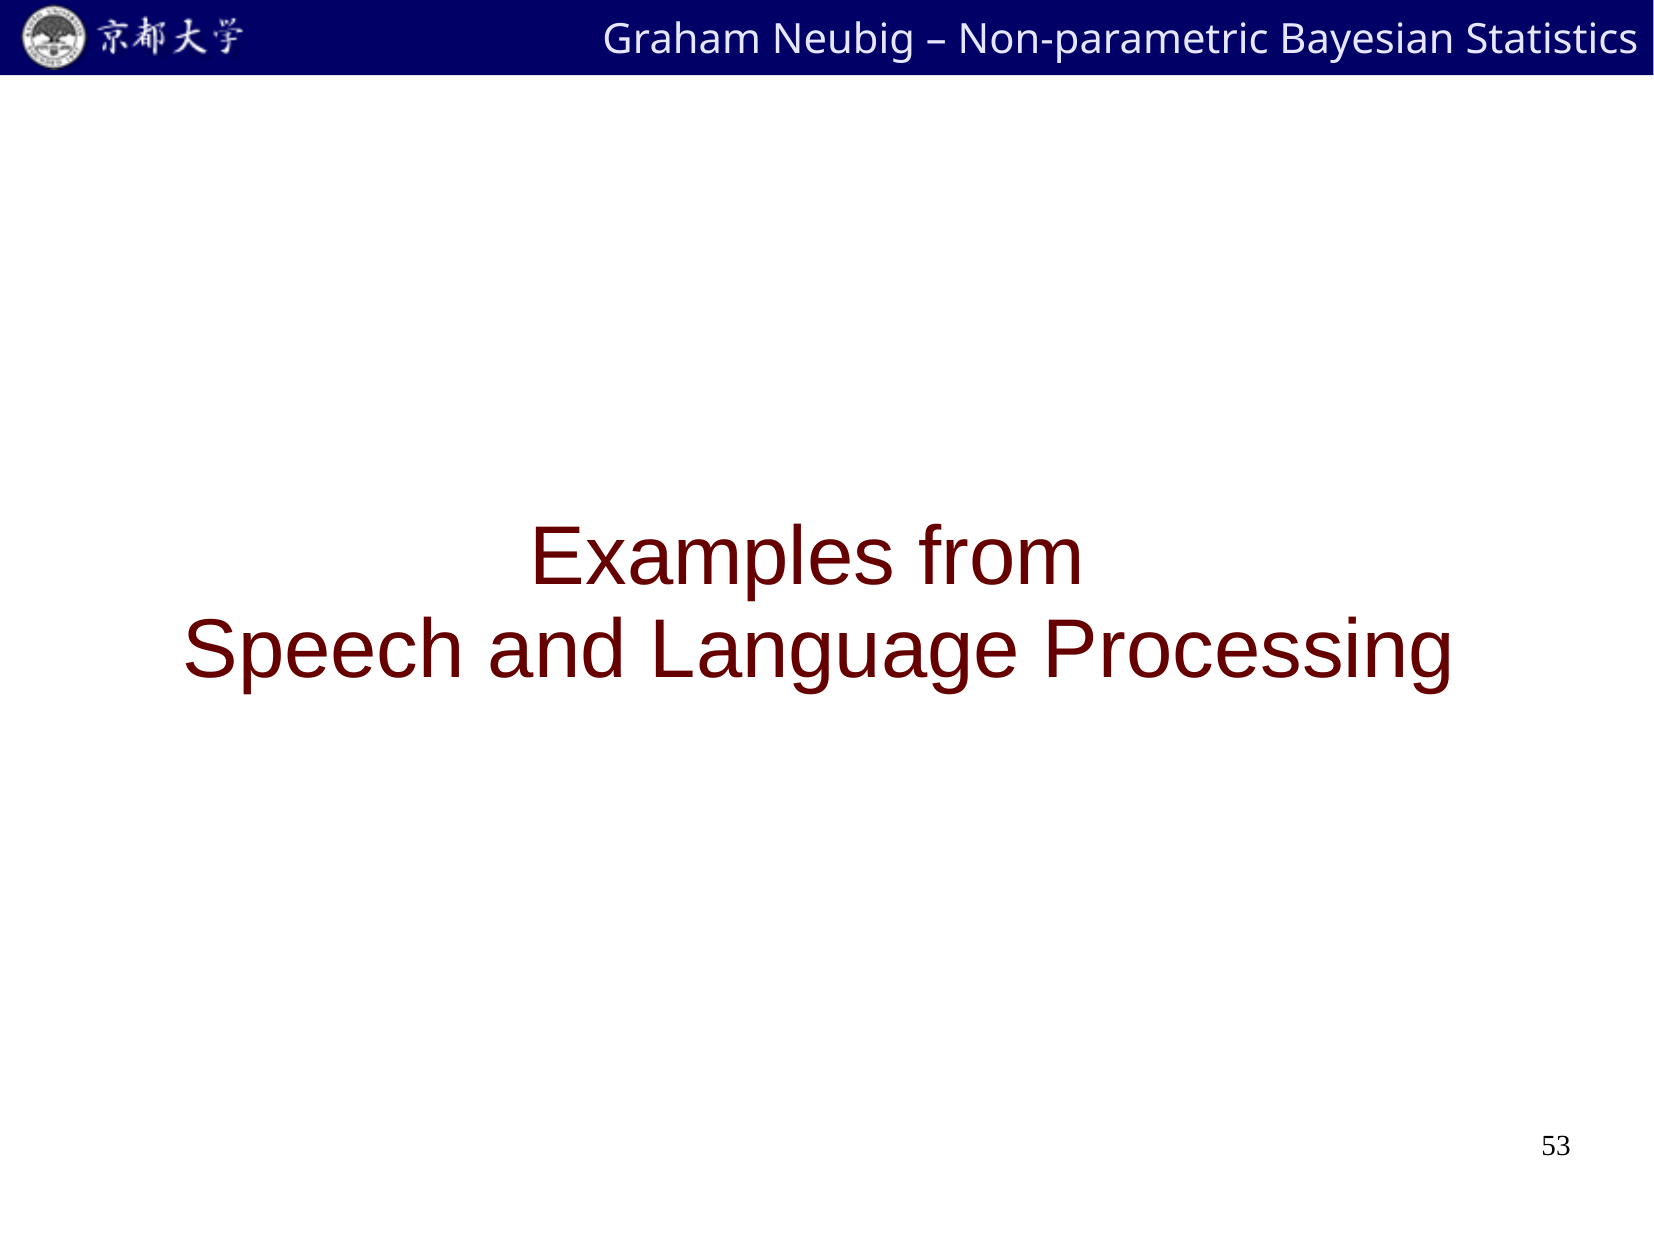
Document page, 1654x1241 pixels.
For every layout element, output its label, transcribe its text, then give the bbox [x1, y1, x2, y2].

title Examples from Speech and Language Processing [75, 508, 1564, 695]
picture [0, 0, 247, 70]
